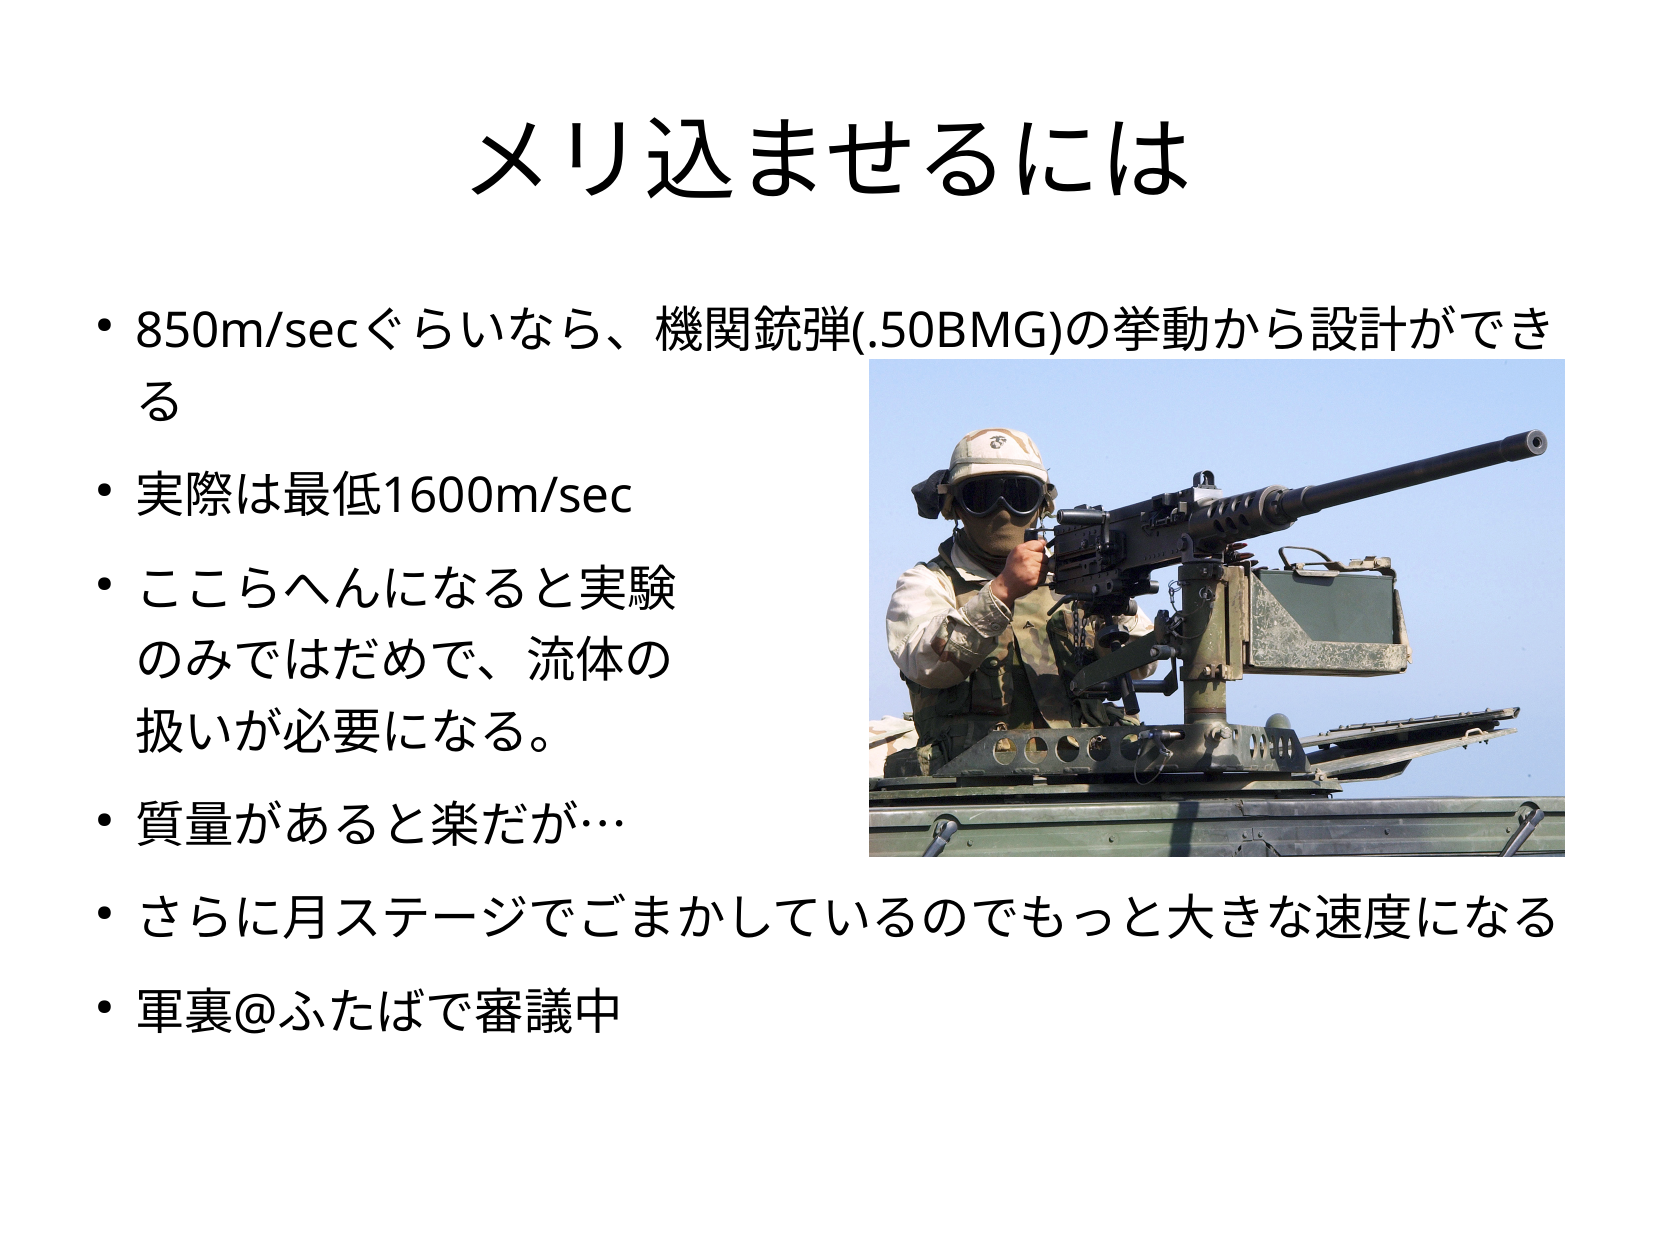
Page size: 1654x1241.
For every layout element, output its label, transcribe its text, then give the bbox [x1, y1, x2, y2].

list 850m/secぐらいなら、機関銃弾(.50BMG)の挙動から設計ができる 実際は最低1600m/sec ここらへんになると実験 のみではだめで、流体の 扱いが必要になる。 質量があると楽だが… さらに月ステージでごまかしているのでもっと大きな速度になる 軍裏@ふたばで審議中 [82, 290, 1571, 1109]
picture [869, 359, 1565, 857]
title メリ込ませるには [82, 56, 1571, 250]
